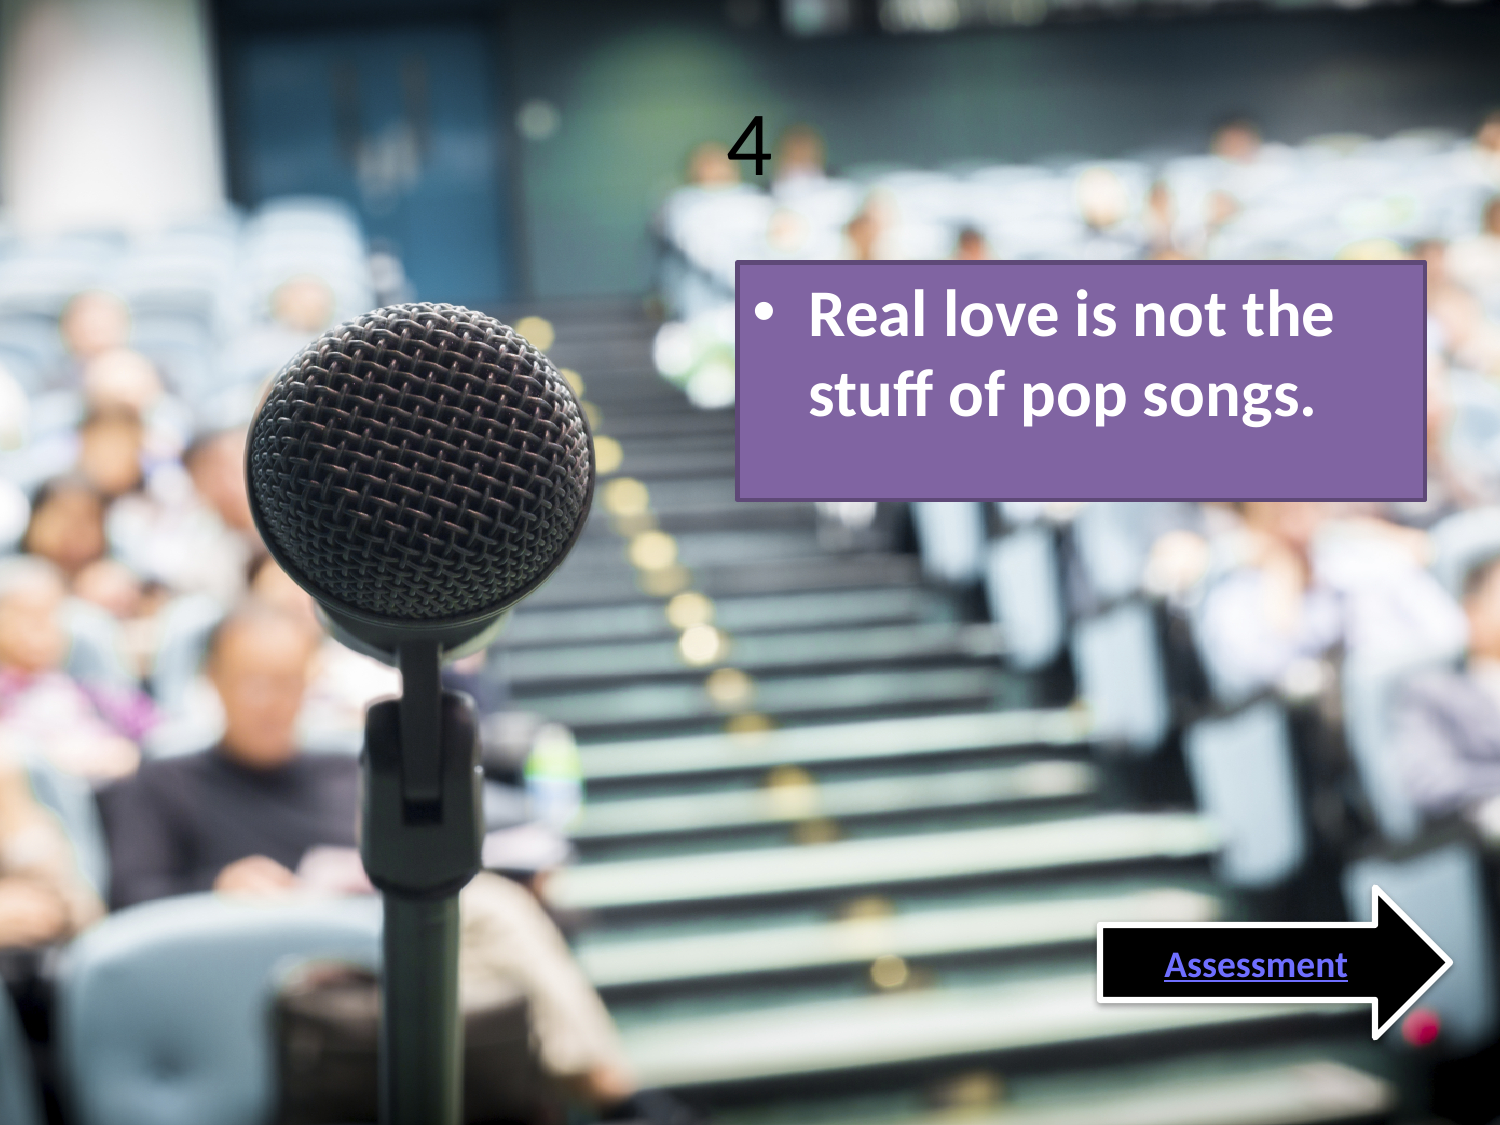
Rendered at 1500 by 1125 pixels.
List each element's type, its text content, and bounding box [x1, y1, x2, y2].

picture [0, 0, 1500, 1125]
title 4 [75, 45, 1425, 233]
list Real love is not the stuff of pop songs. [737, 262, 1425, 500]
text_box Assessment [1100, 887, 1451, 1038]
